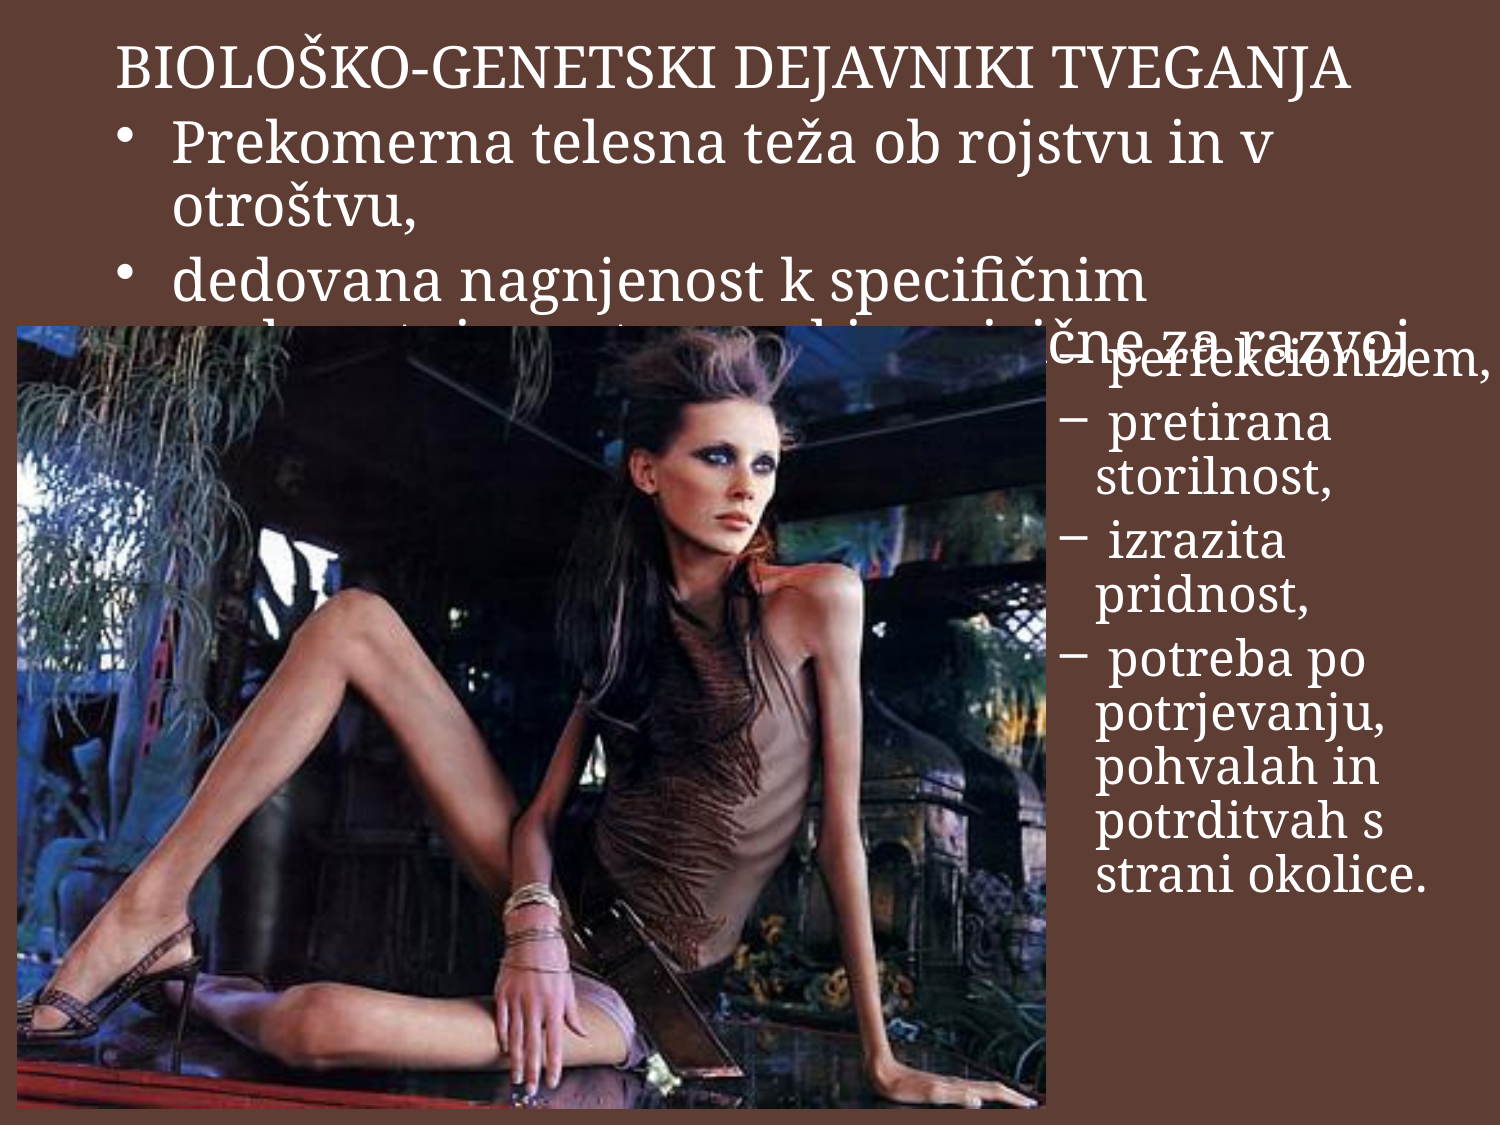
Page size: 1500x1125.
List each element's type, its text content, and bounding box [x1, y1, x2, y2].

text_box perfekcionizem, pretirana storilnost, izrazita pridnost, potreba po potrjevanju, pohvalah in potrditvah s strani okolice. [1045, 326, 1500, 971]
list BIOLOŠKO-GENETSKI DEJAVNIKI TVEGANJA Prekomerna telesna teža ob rojstvu in v otroštvu, dedovana nagnjenost k specifičnim osebnostnim potezam, ki so rizične za razvoj motenj hranjenja: [100, 31, 1459, 326]
picture [17, 326, 1046, 1109]
